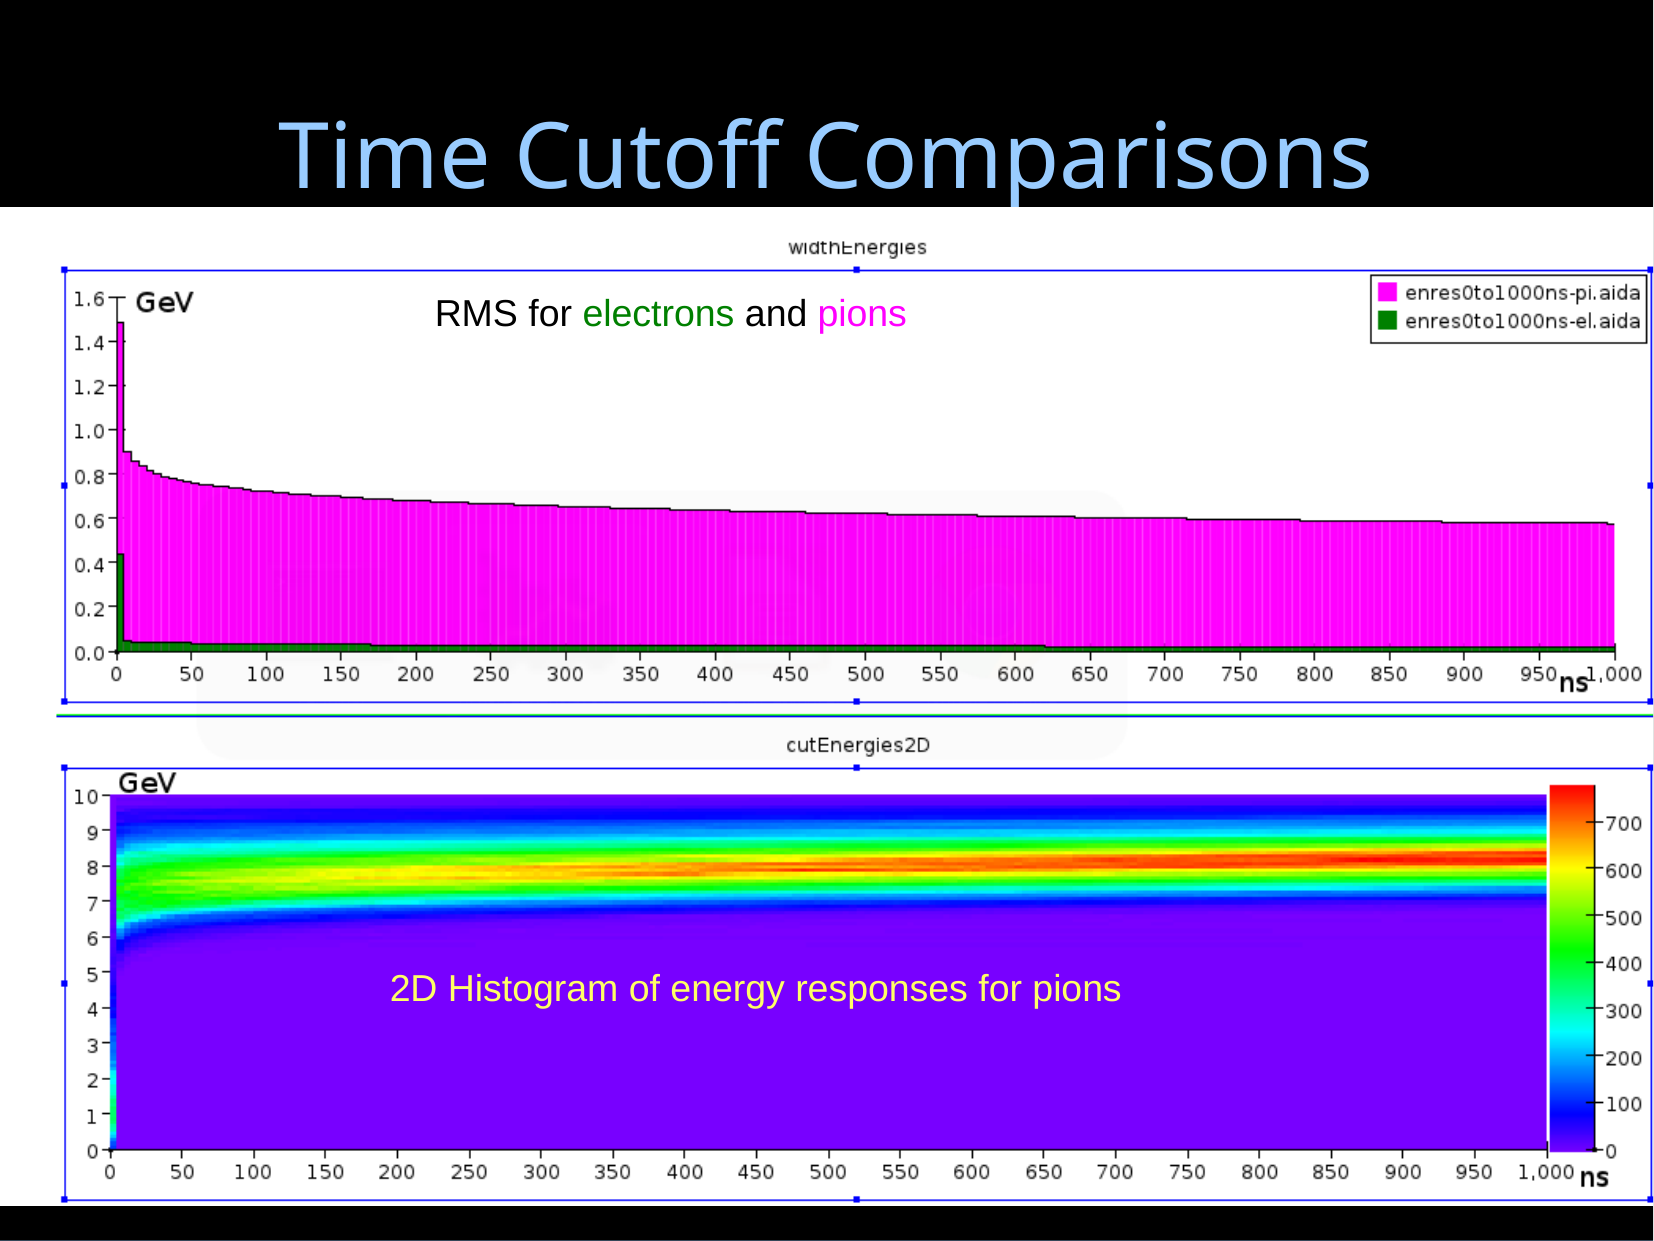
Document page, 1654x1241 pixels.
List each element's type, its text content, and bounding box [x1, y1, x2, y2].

picture [0, 207, 1654, 1206]
text_box 2D Histogram of energy responses for pions [375, 960, 1004, 1022]
text_box RMS for electrons and pions [420, 285, 836, 347]
title Time Cutoff Comparisons [82, 49, 1571, 207]
